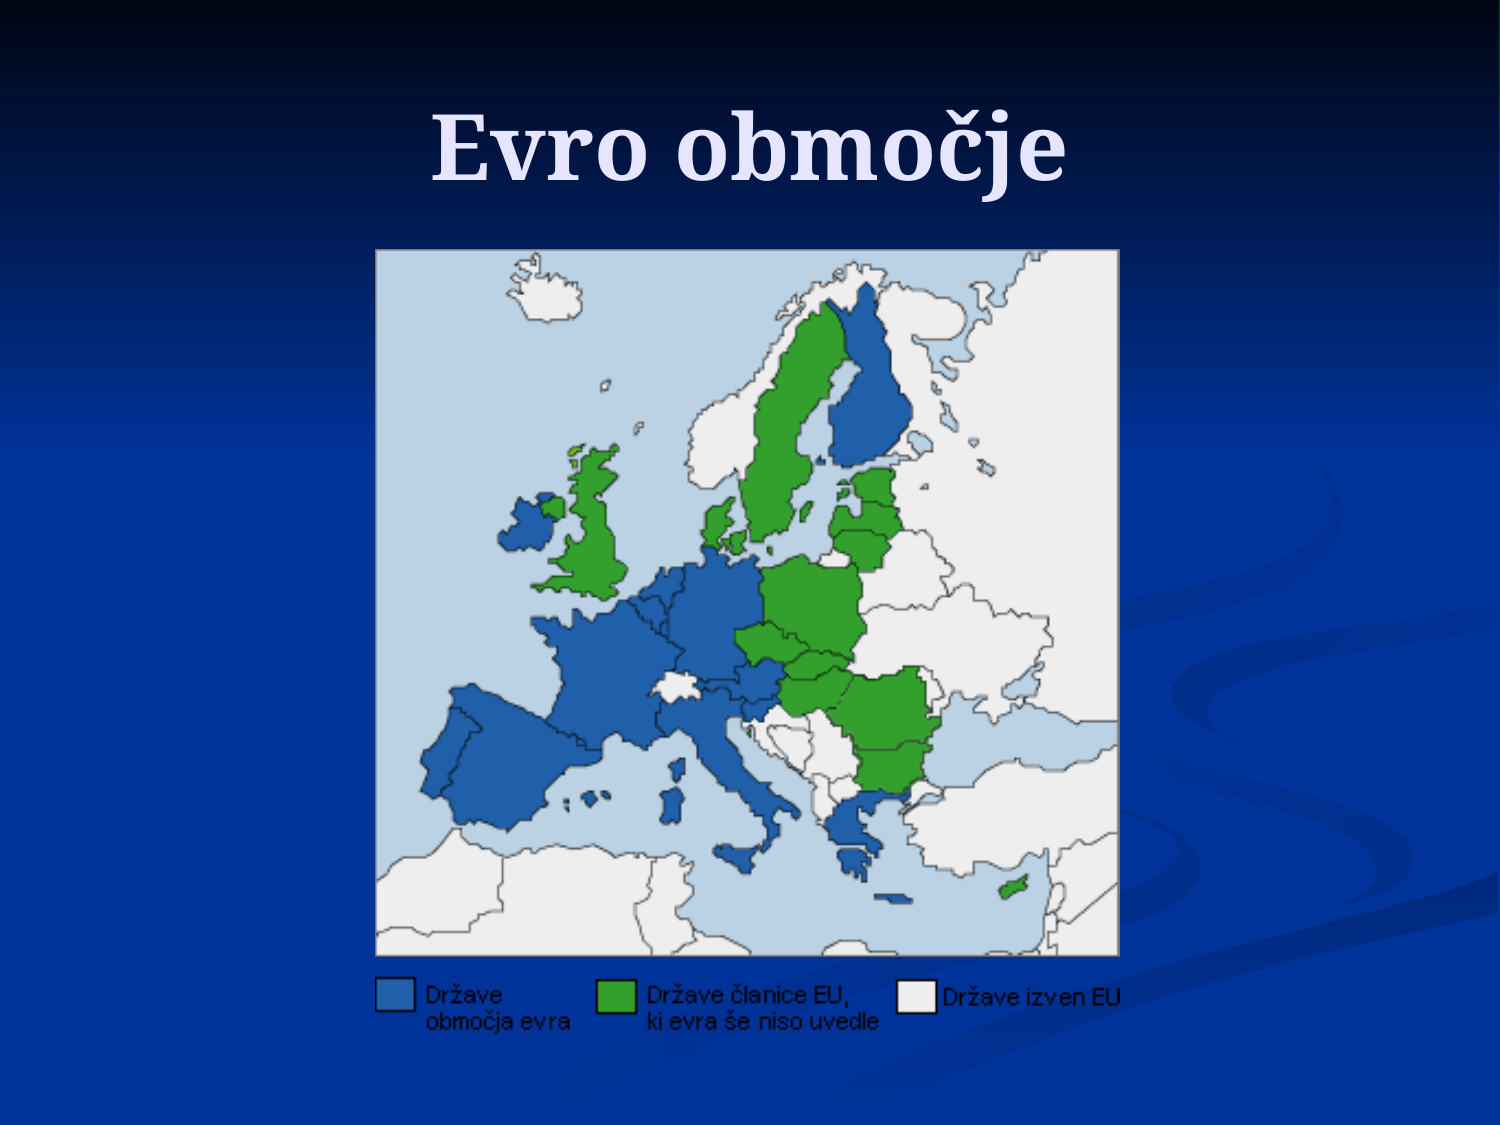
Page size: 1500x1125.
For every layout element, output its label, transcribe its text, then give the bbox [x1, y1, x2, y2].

title Evro območje [75, 50, 1425, 238]
picture [375, 249, 1120, 1050]
